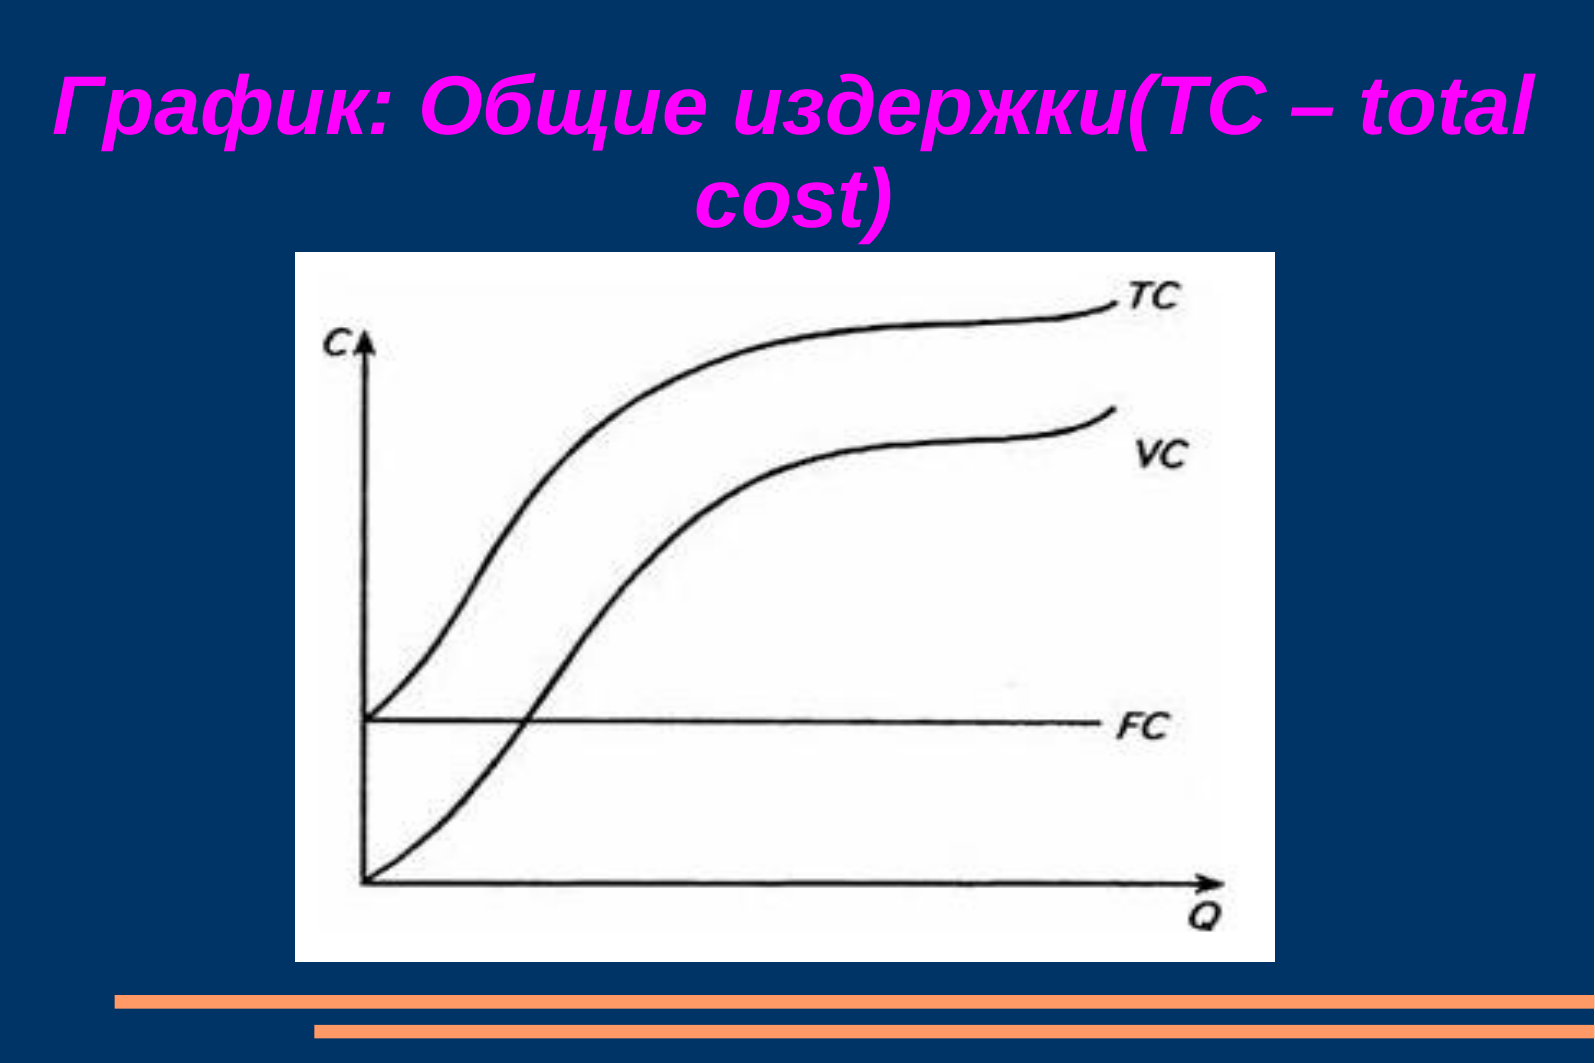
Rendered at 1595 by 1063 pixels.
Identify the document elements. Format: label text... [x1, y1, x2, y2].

text_box График: Общие издержки(TC – total cost) [23, 59, 1565, 246]
picture [295, 252, 1275, 962]
